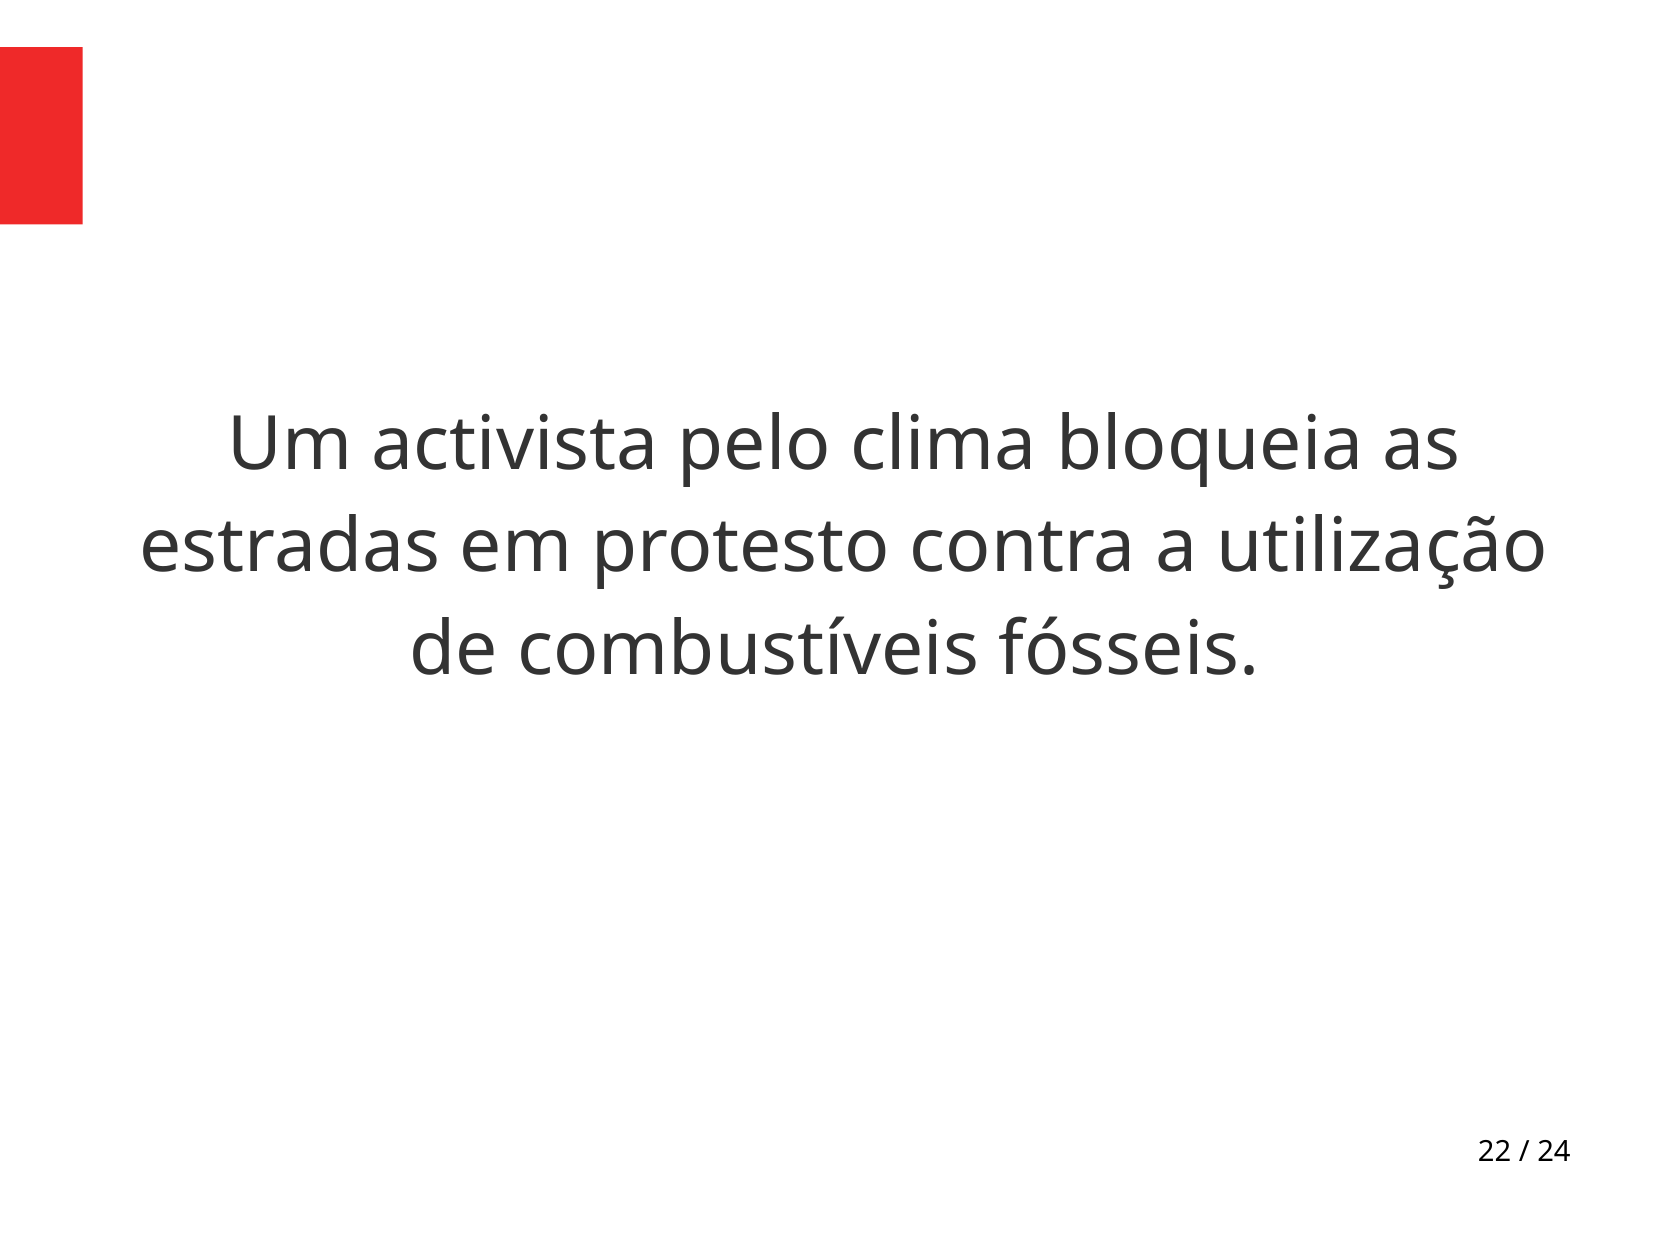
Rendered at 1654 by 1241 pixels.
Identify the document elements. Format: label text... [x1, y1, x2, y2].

title Um activista pelo clima bloqueia as estradas em protesto contra a utilização de combustíveis fósseis. [118, 411, 1571, 674]
